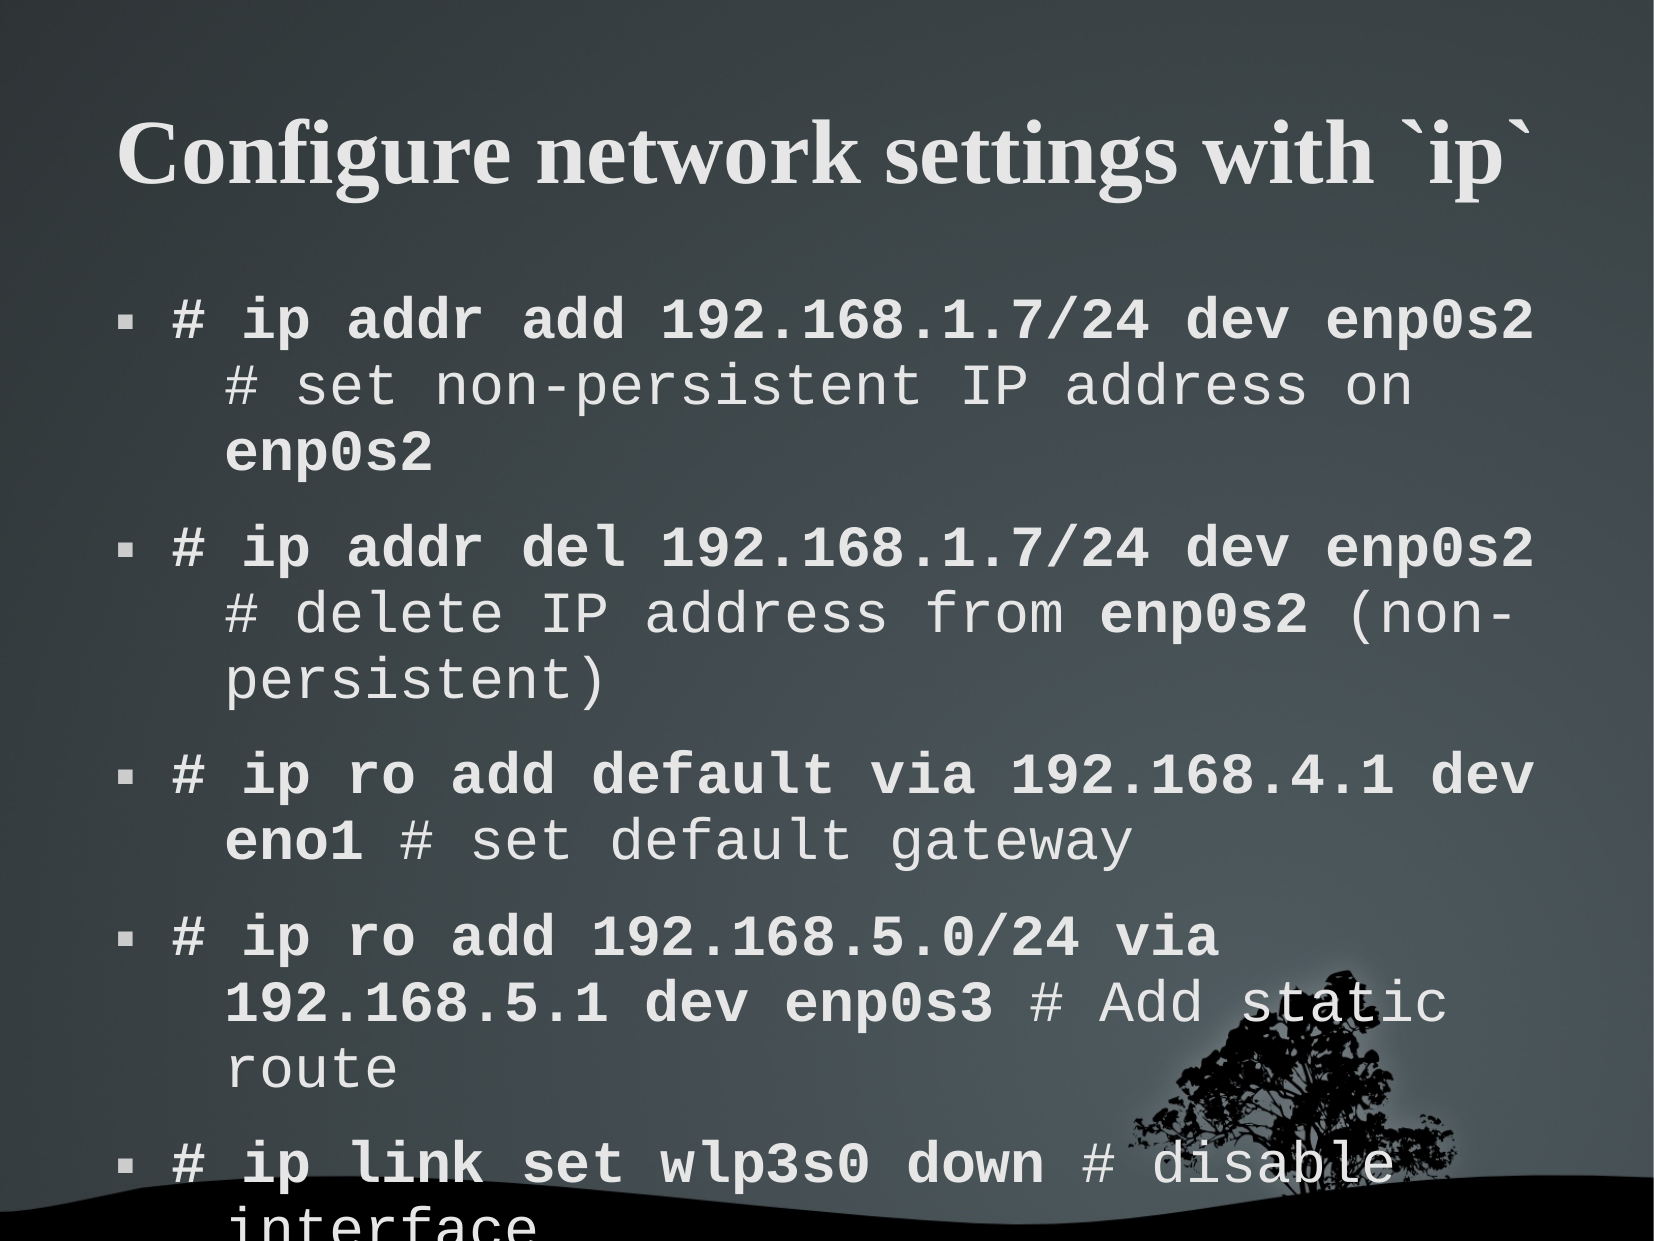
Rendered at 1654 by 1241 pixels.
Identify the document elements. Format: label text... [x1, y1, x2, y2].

picture [443, 1233, 457, 1241]
picture [269, 1221, 284, 1241]
picture [0, 0, 1654, 1241]
list # ip addr add 192.168.1.7/24 dev enp0s2 # set non-persistent IP address on enp0s2 # ip addr del 192.168.1.7/24 dev enp0s2 # delete IP address from enp0s2 (non-persistent) # ip ro add default via 192.168.4.1 dev eno1 # set default gateway # ip ro add 192.168.5.0/24 via 192.168.5.1 dev enp0s3 # Add static route # ip link set wlp3s0 down # disable interface # ip link set wlp3s0 up # enable interface [82, 290, 1571, 1164]
picture [513, 1220, 530, 1230]
title Configure network settings with `ip` [82, 49, 1571, 257]
picture [338, 1220, 355, 1230]
